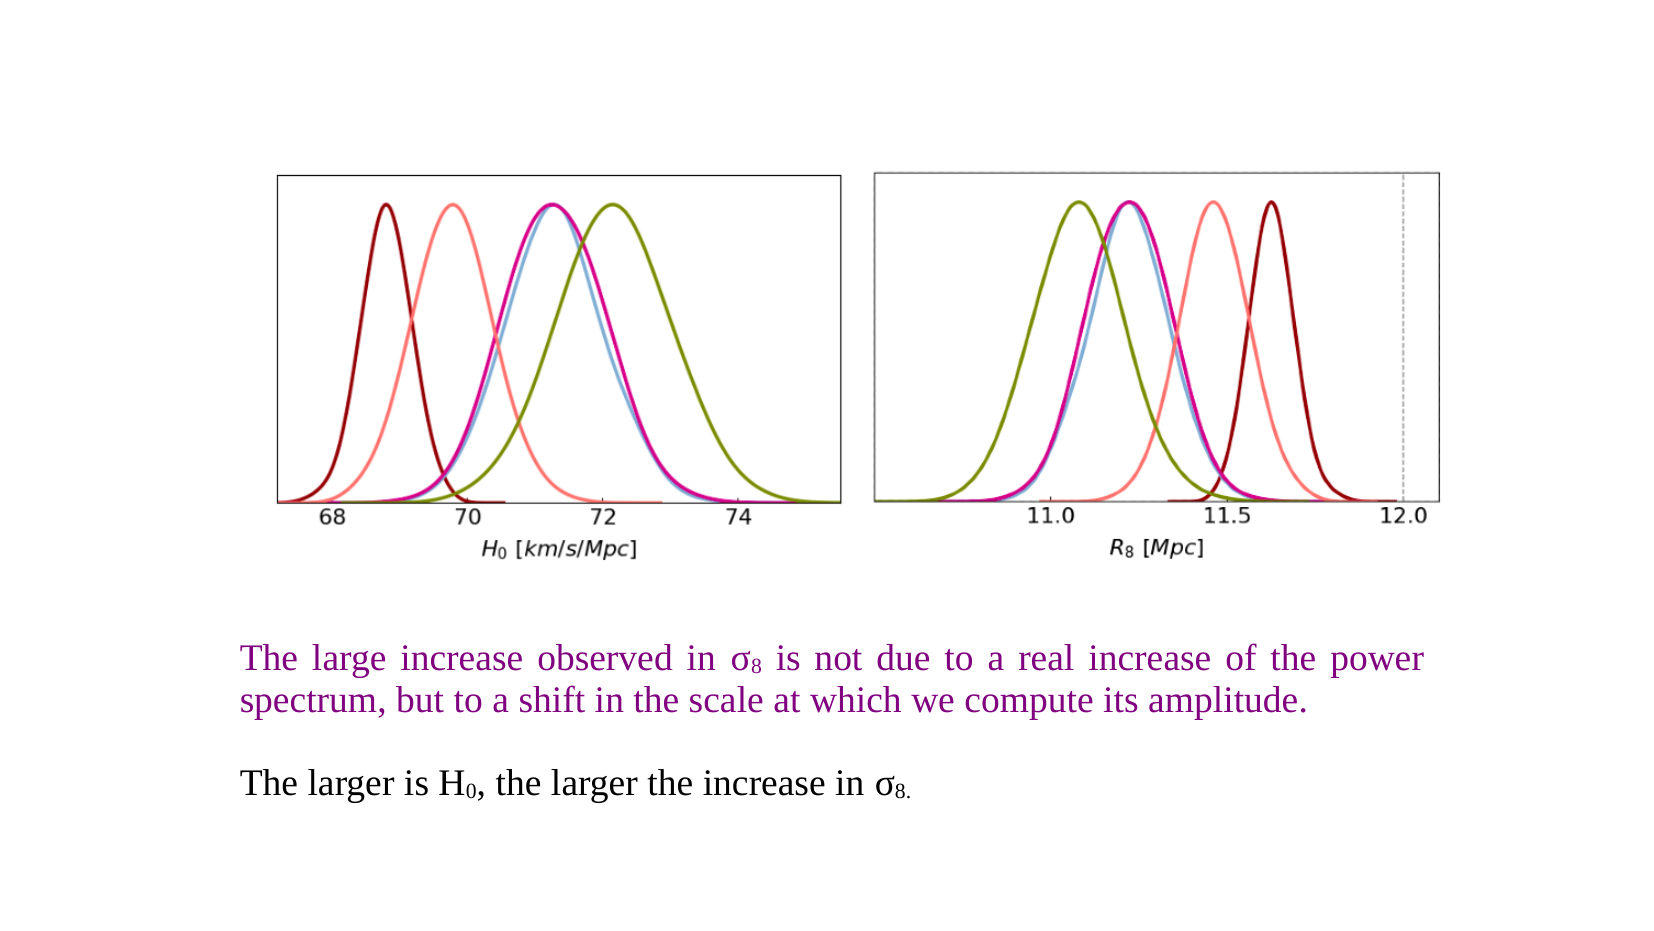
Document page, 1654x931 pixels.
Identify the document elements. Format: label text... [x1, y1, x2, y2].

text_box The large increase observed in σ8 is not due to a real increase of the power spectrum, but to a shift in the scale at which we compute its amplitude. The larger is H0, the larger the increase in σ8. [225, 630, 1441, 811]
picture [255, 164, 1452, 583]
